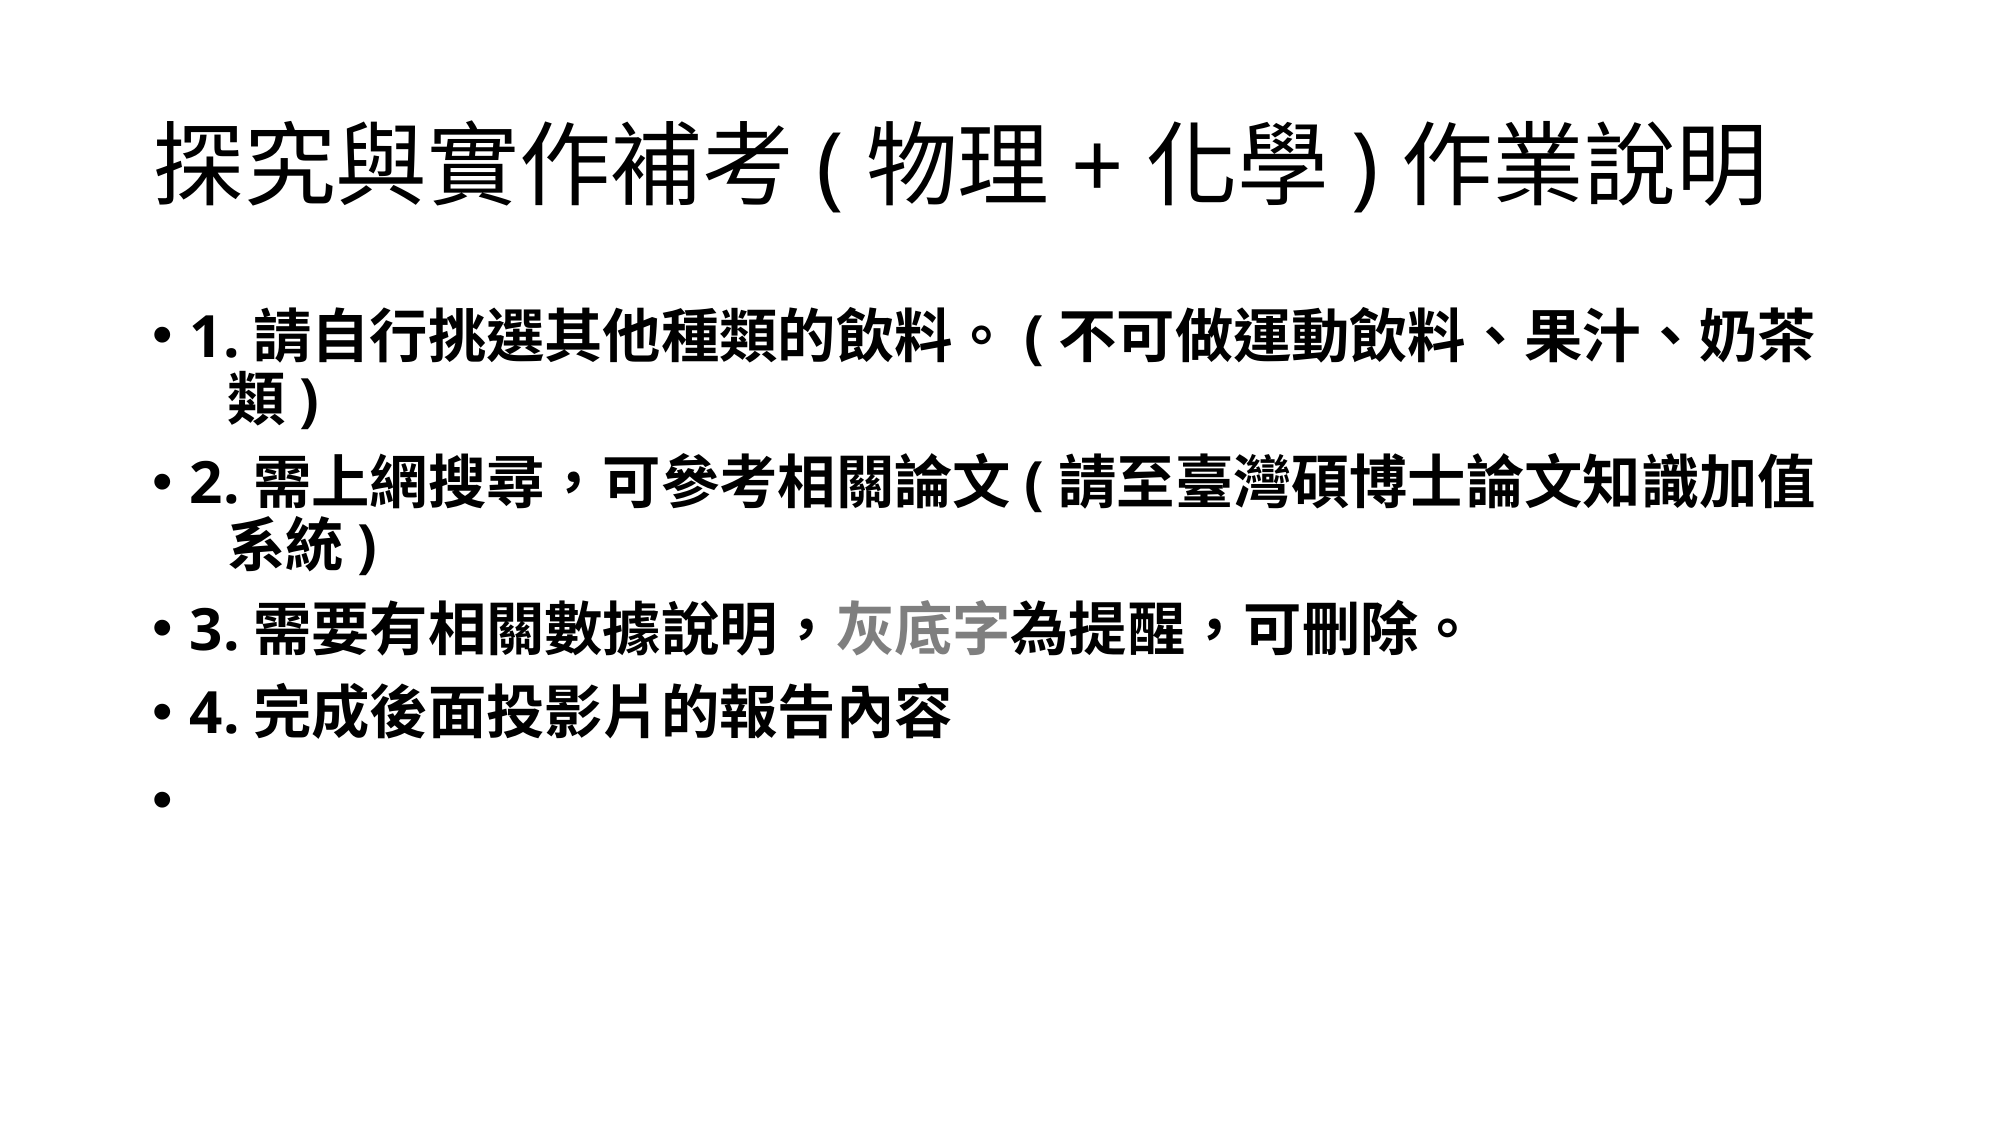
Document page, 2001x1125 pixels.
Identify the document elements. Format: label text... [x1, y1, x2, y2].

title 探究與實作補考(物理+化學)作業說明 [137, 59, 1863, 278]
list 1.請自行挑選其他種類的飲料。(不可做運動飲料、果汁、奶茶類) 2.需上網搜尋，可參考相關論文(請至臺灣碩博士論文知識加值系統) 3.需要有相關數據說明，灰底字為提醒，可刪除。 4.完成後面投影片的報告內容 [137, 299, 1863, 1014]
